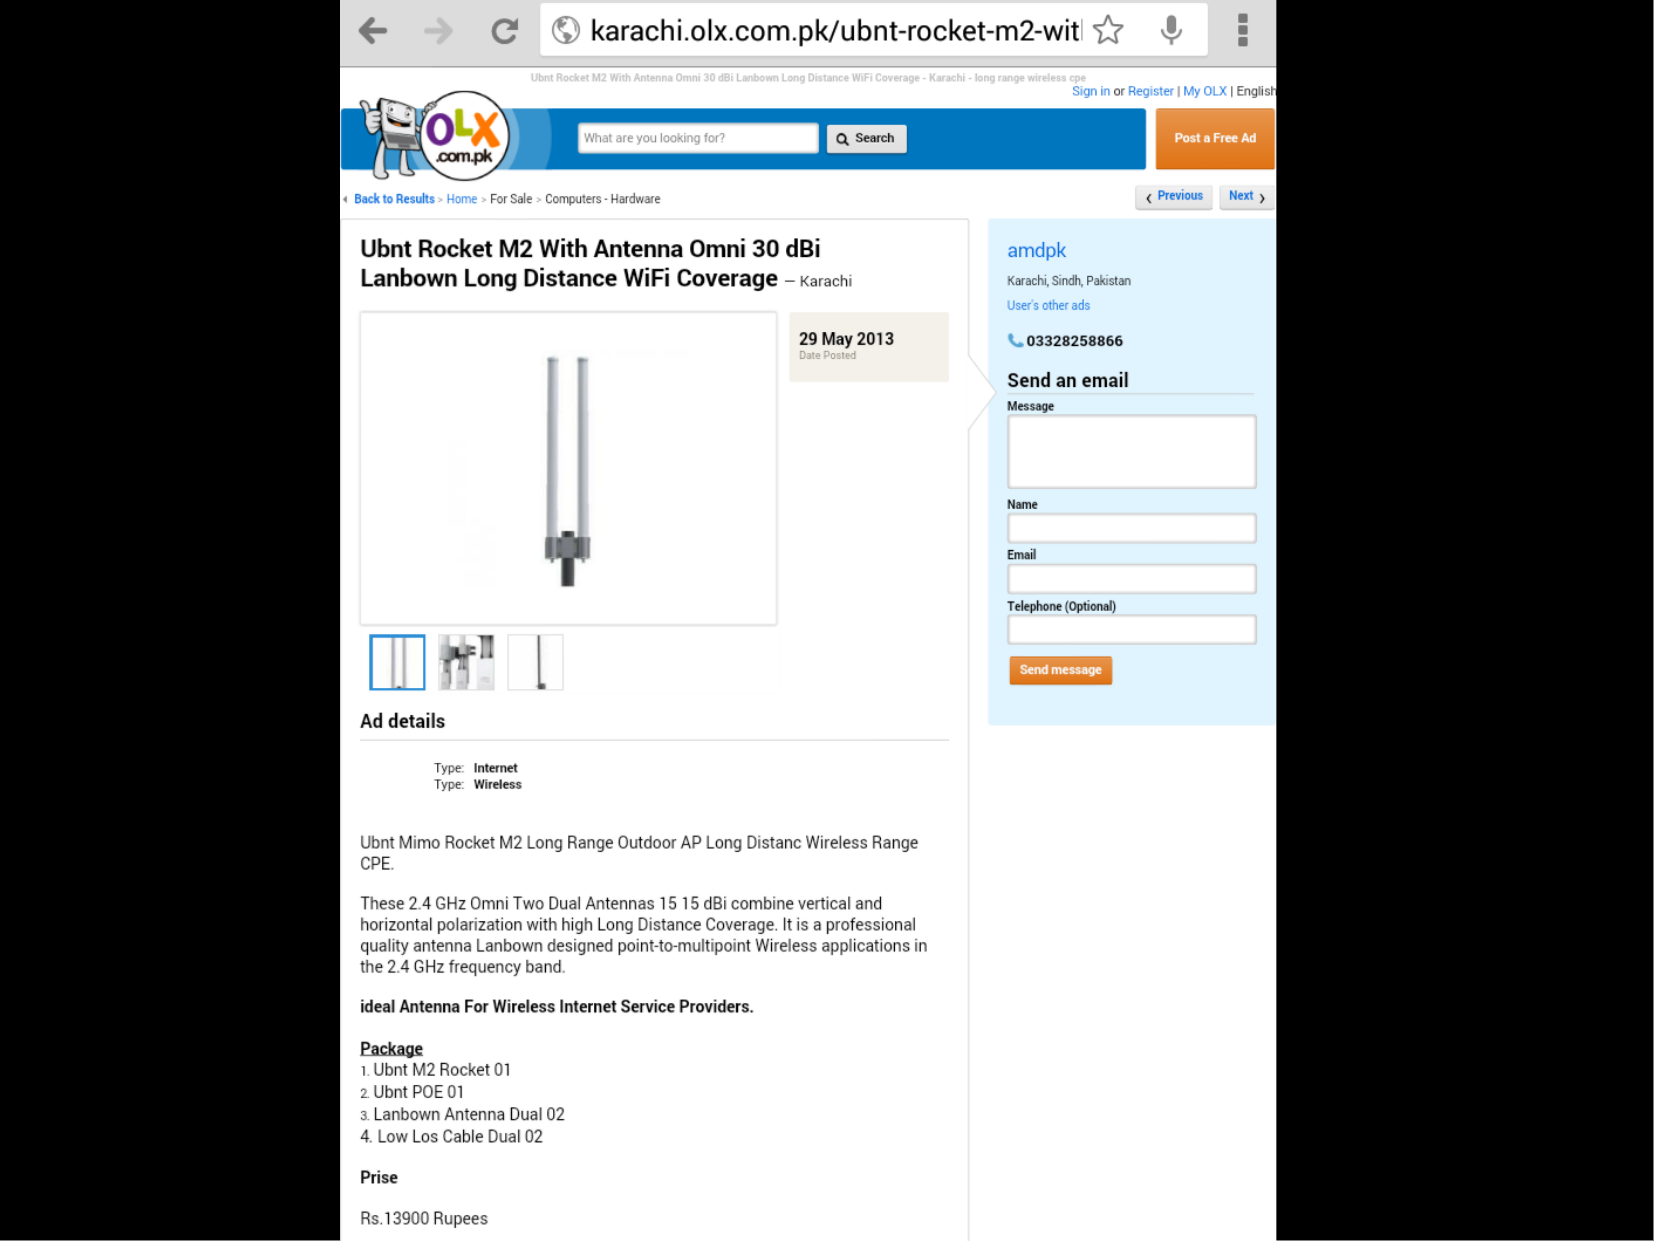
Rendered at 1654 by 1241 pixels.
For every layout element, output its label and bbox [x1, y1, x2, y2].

picture [340, 0, 1277, 1241]
text_box [1277, 0, 1654, 1241]
text_box [0, 0, 340, 1241]
